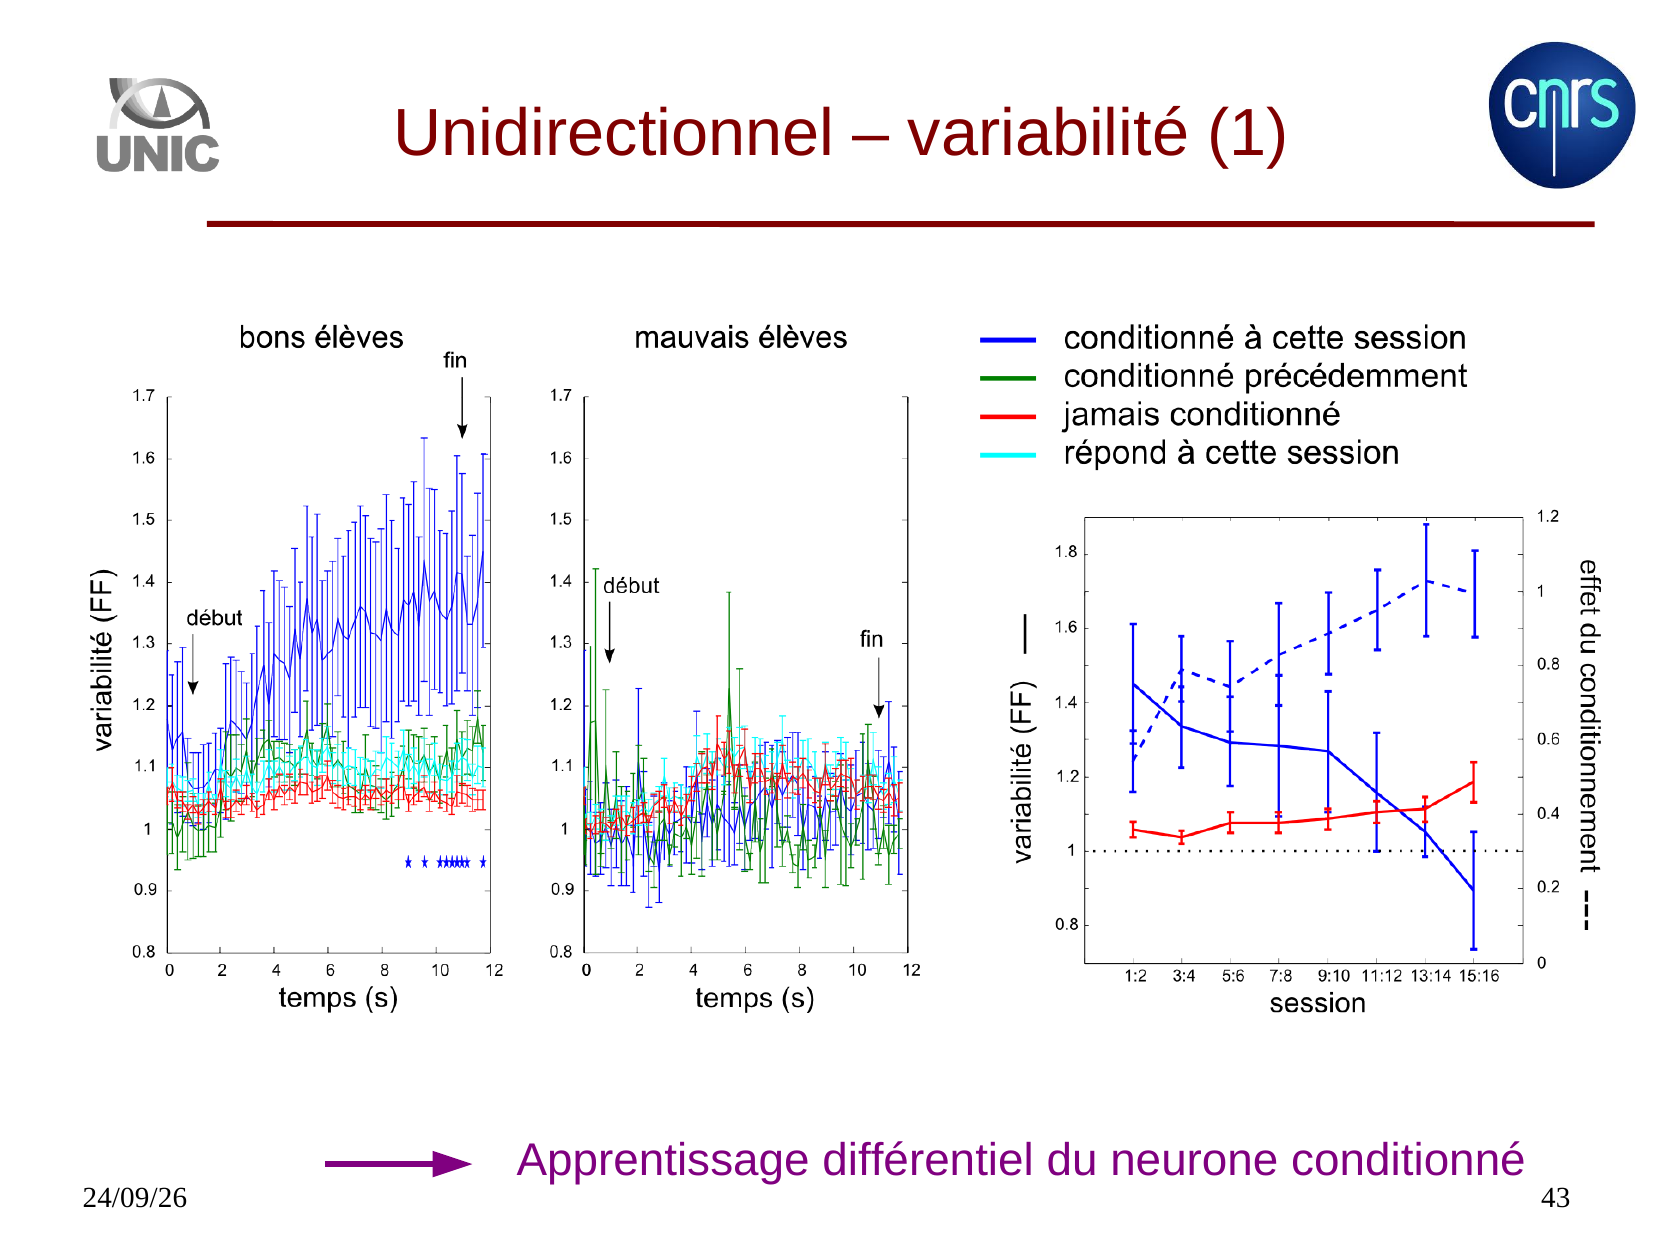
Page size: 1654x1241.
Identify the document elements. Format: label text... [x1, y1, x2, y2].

text_box Apprentissage différentiel du neurone conditionné [501, 1122, 1625, 1192]
text_box Unidirectionnel – variabilité (1) [206, 88, 1477, 207]
text_box <numéro> [1185, 1192, 1571, 1215]
picture [90, 324, 1601, 1013]
picture [1488, 41, 1636, 189]
picture [89, 65, 226, 187]
text_box 13/02/12 [82, 1180, 468, 1215]
